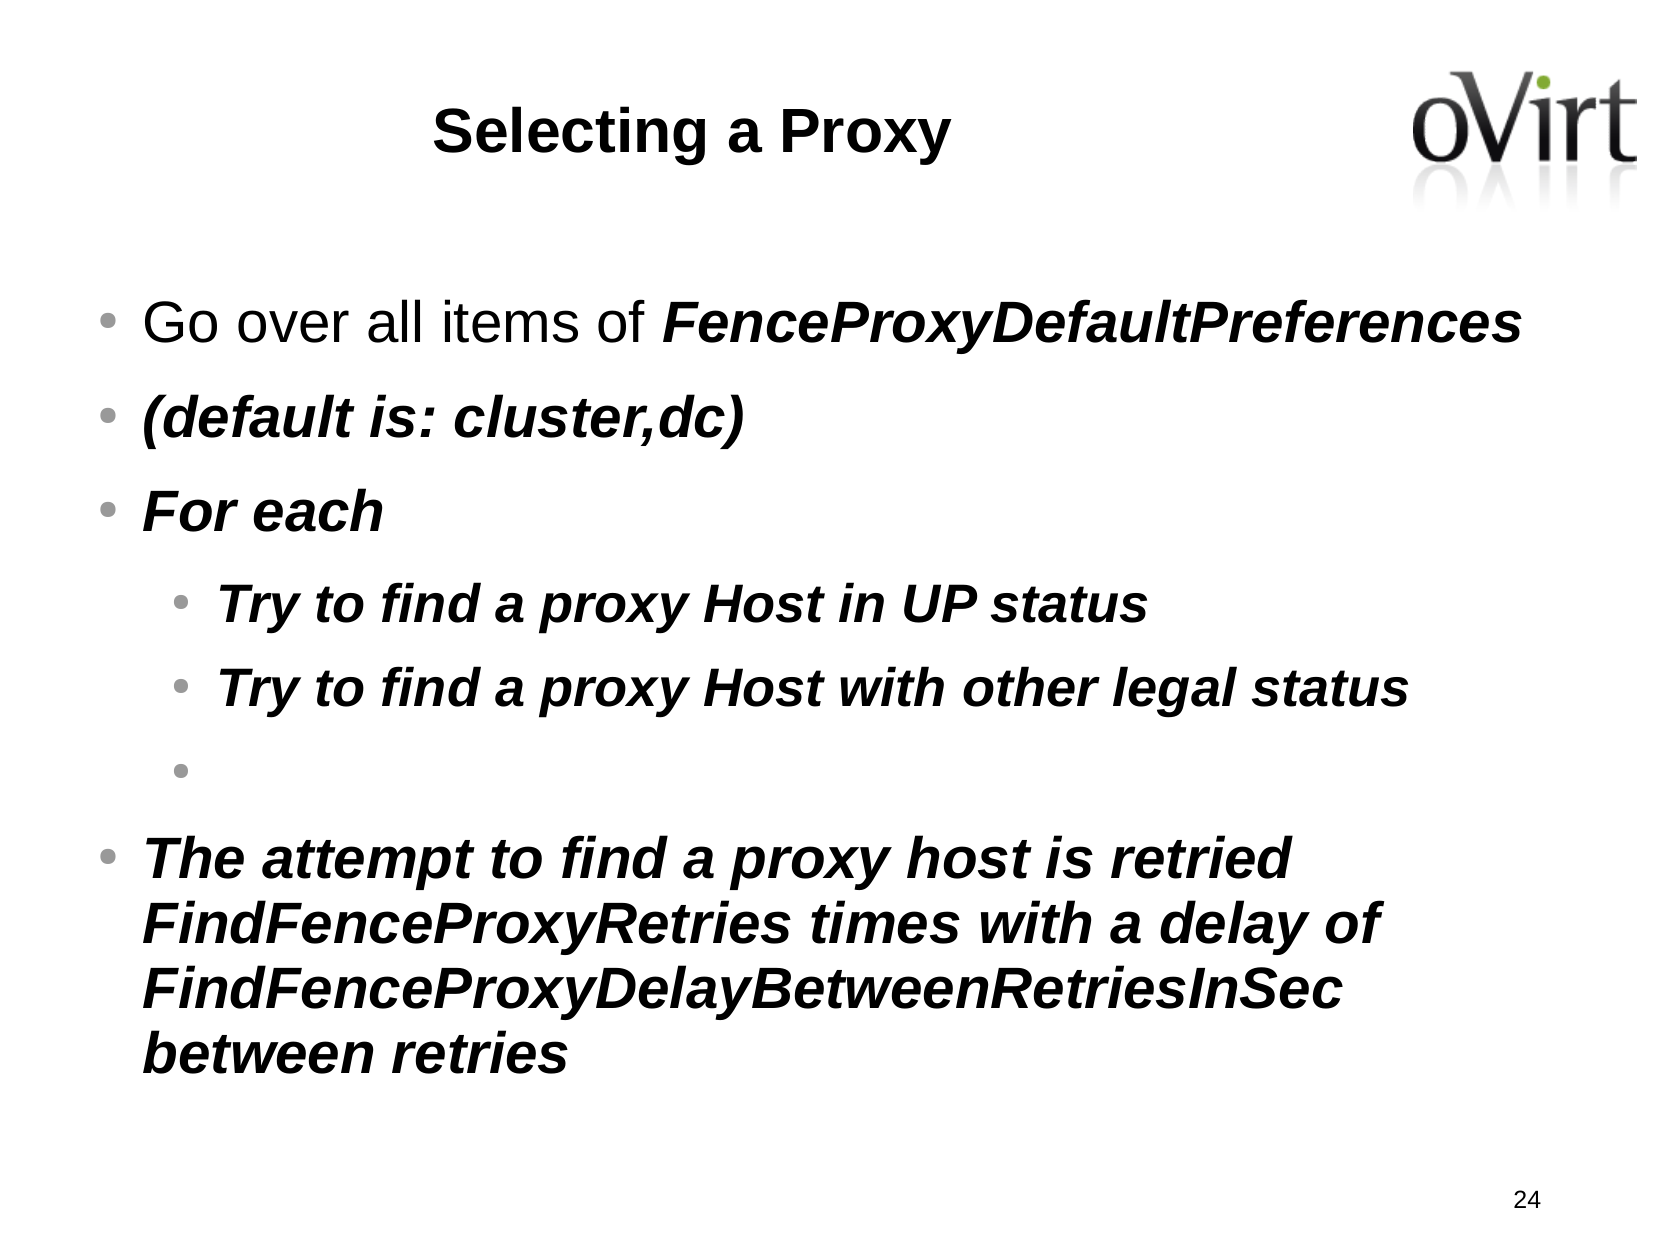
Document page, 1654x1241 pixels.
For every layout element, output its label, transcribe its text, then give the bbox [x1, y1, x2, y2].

list Go over all items of FenceProxyDefaultPreferences (default is: cluster,dc) For each Try to find a proxy Host in UP status Try to find a proxy Host with other legal status The attempt to find a proxy host is retried FindFenceProxyRetries times with a delay of FindFenceProxyDelayBetweenRetriesInSec between retries [82, 290, 1571, 1087]
picture [1413, 63, 1637, 212]
title Selecting a Proxy [82, 37, 1303, 226]
